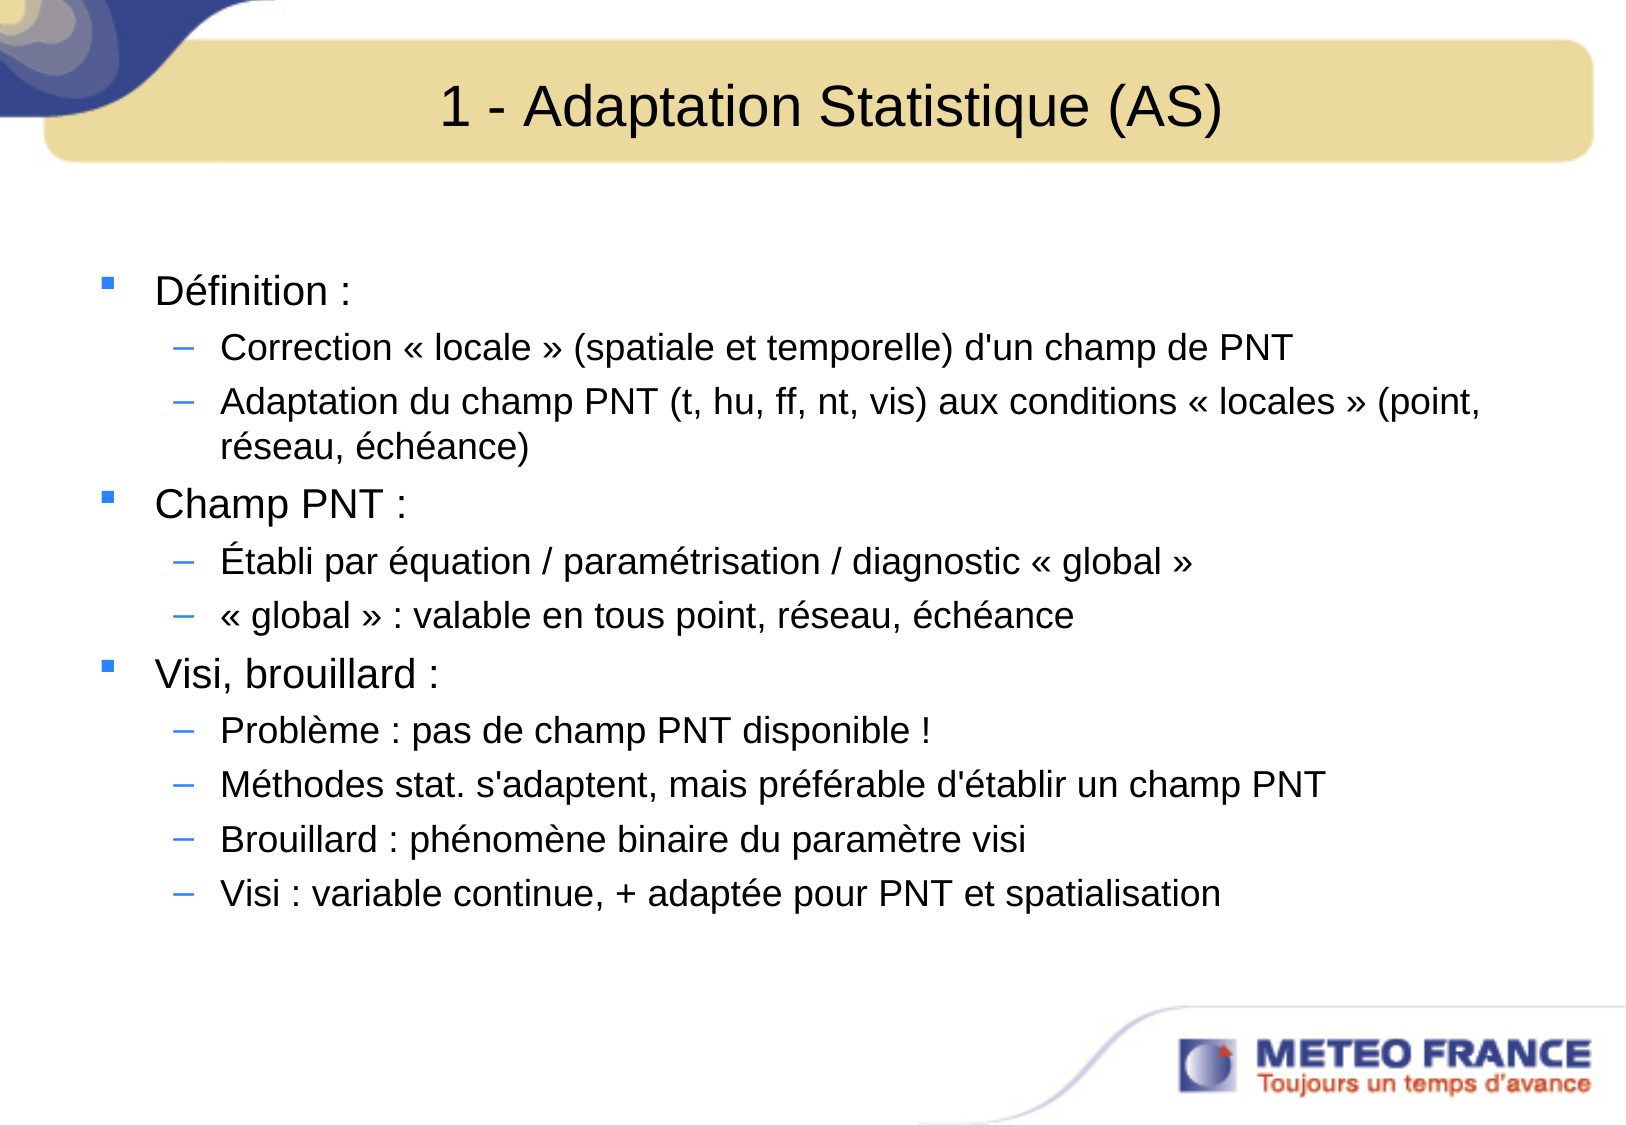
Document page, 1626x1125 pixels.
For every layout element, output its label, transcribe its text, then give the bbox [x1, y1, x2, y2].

title 1 - Adaptation Statistique (AS) [185, 44, 1479, 162]
picture [0, 0, 1626, 1125]
list Définition : Correction « locale » (spatiale et temporelle) d'un champ de PNT Adaptation du champ PNT (t, hu, ff, nt, vis) aux conditions « locales » (point, réseau, échéance) Champ PNT : Établi par équation / paramétrisation / diagnostic « global » « global » : valable en tous point, réseau, échéance Visi, brouillard : Problème : pas de champ PNT disponible ! Méthodes stat. s'adaptent, mais préférable d'établir un champ PNT Brouillard : phénomène binaire du paramètre visi Visi : variable continue, + adaptée pour PNT et spatialisation [83, 255, 1542, 998]
